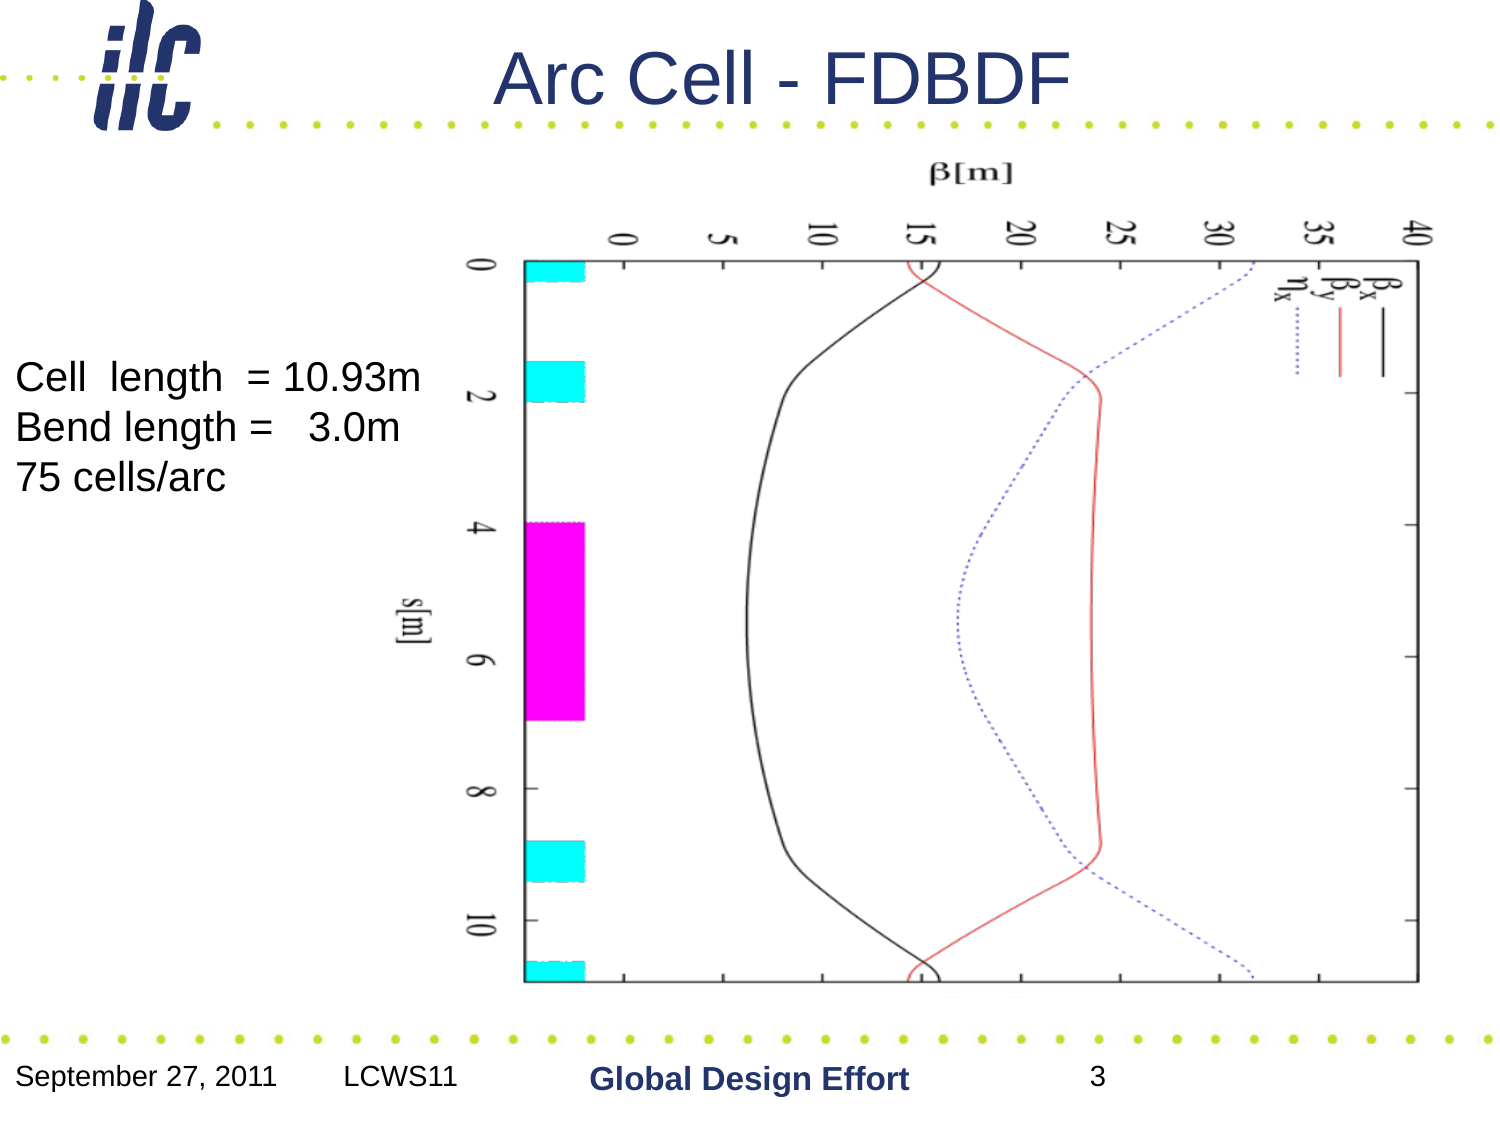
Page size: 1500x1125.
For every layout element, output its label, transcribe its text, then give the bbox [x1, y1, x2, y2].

picture [362, 162, 1500, 998]
text_box Cell length = 10.93m Bend length = 3.0m 75 cells/arc [0, 342, 441, 509]
text_box Global Design Effort [512, 1050, 988, 1125]
title Arc Cell - FDBDF [212, 0, 1375, 150]
text_box September 27, 2011 LCWS11 [0, 1050, 512, 1125]
text_box 3 [1074, 1050, 1500, 1125]
